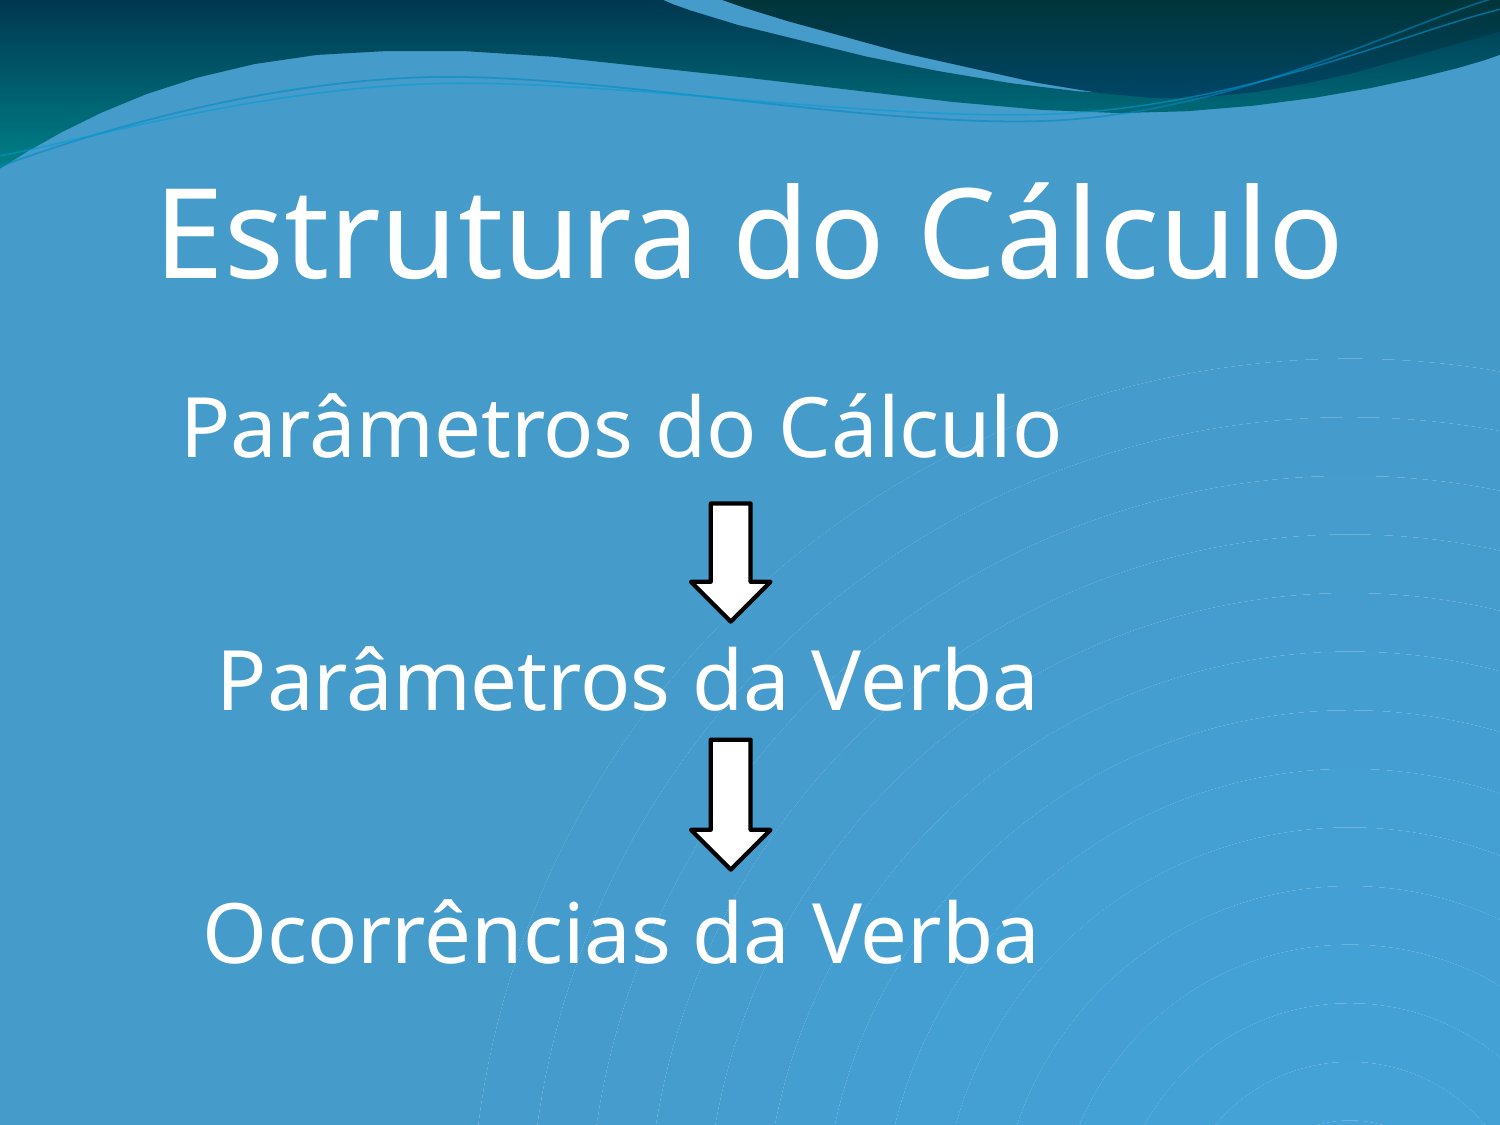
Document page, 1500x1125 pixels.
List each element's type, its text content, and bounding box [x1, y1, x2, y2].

list Parâmetros do Cálculo Parâmetros da Verba Ocorrências da Verba [75, 317, 1426, 1038]
text_box [690, 503, 771, 622]
text_box [690, 739, 771, 870]
title Estrutura do Cálculo [75, 115, 1426, 304]
